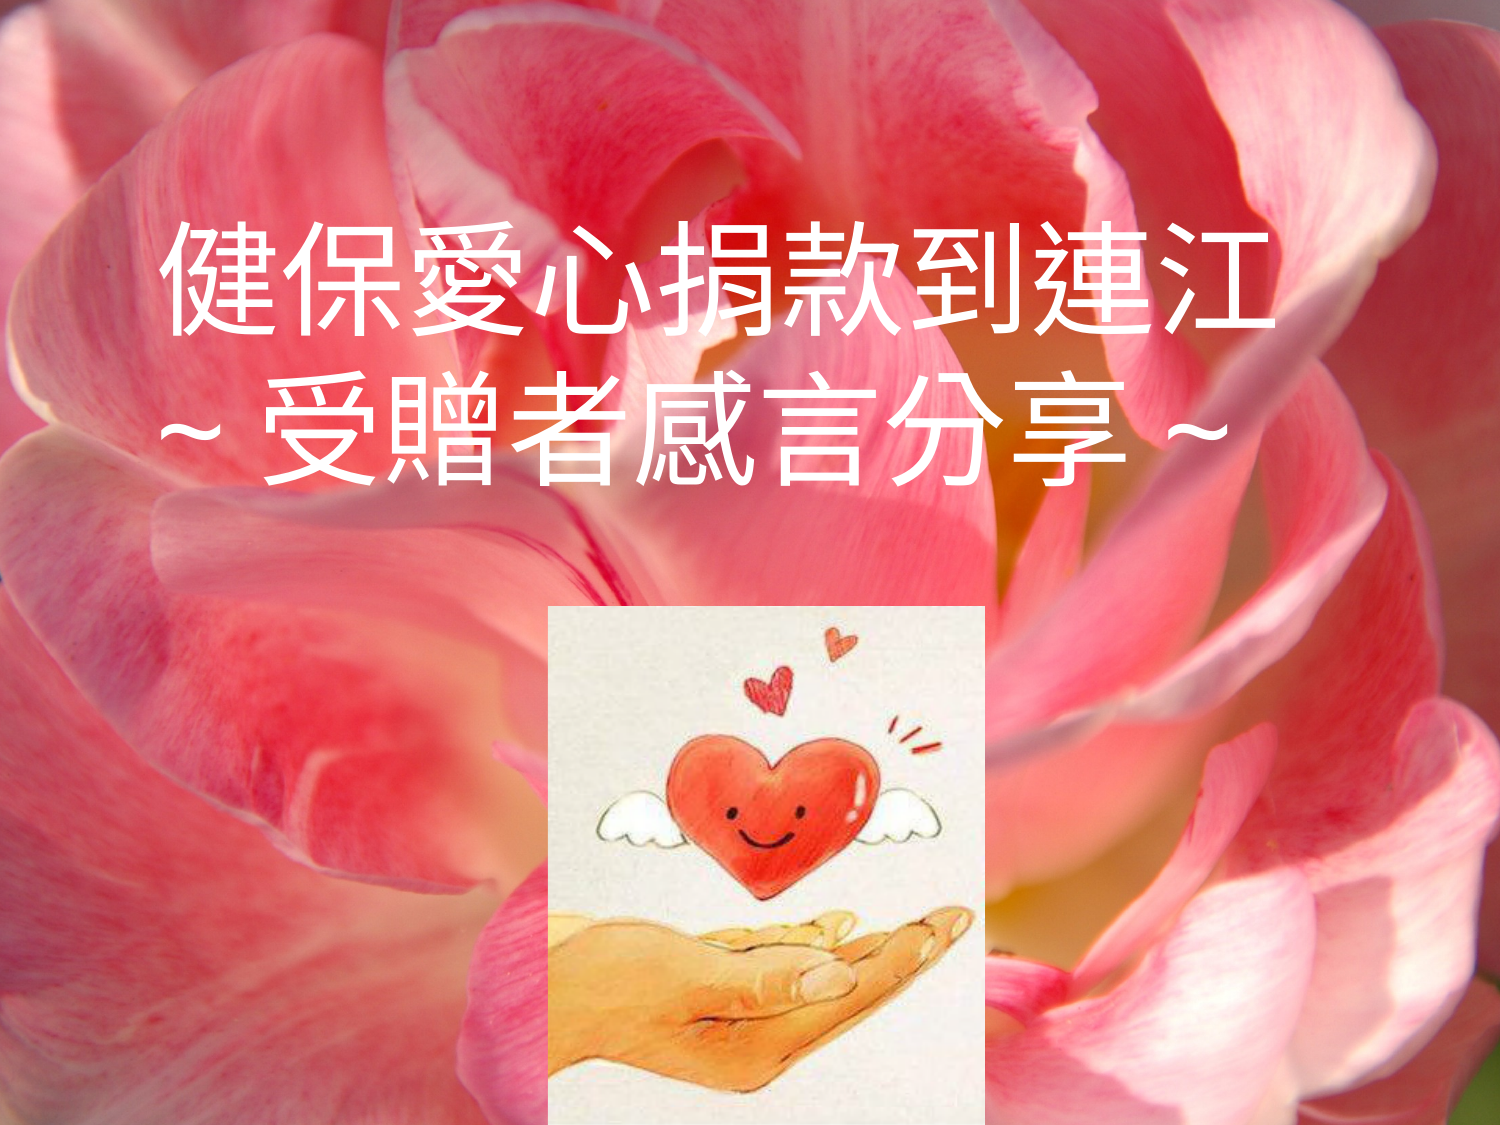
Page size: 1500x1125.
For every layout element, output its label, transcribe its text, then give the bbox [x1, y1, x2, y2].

picture [0, 0, 1500, 1125]
text_box 健保愛心捐款到連江 ~受贈者感言分享~ [140, 194, 1375, 509]
